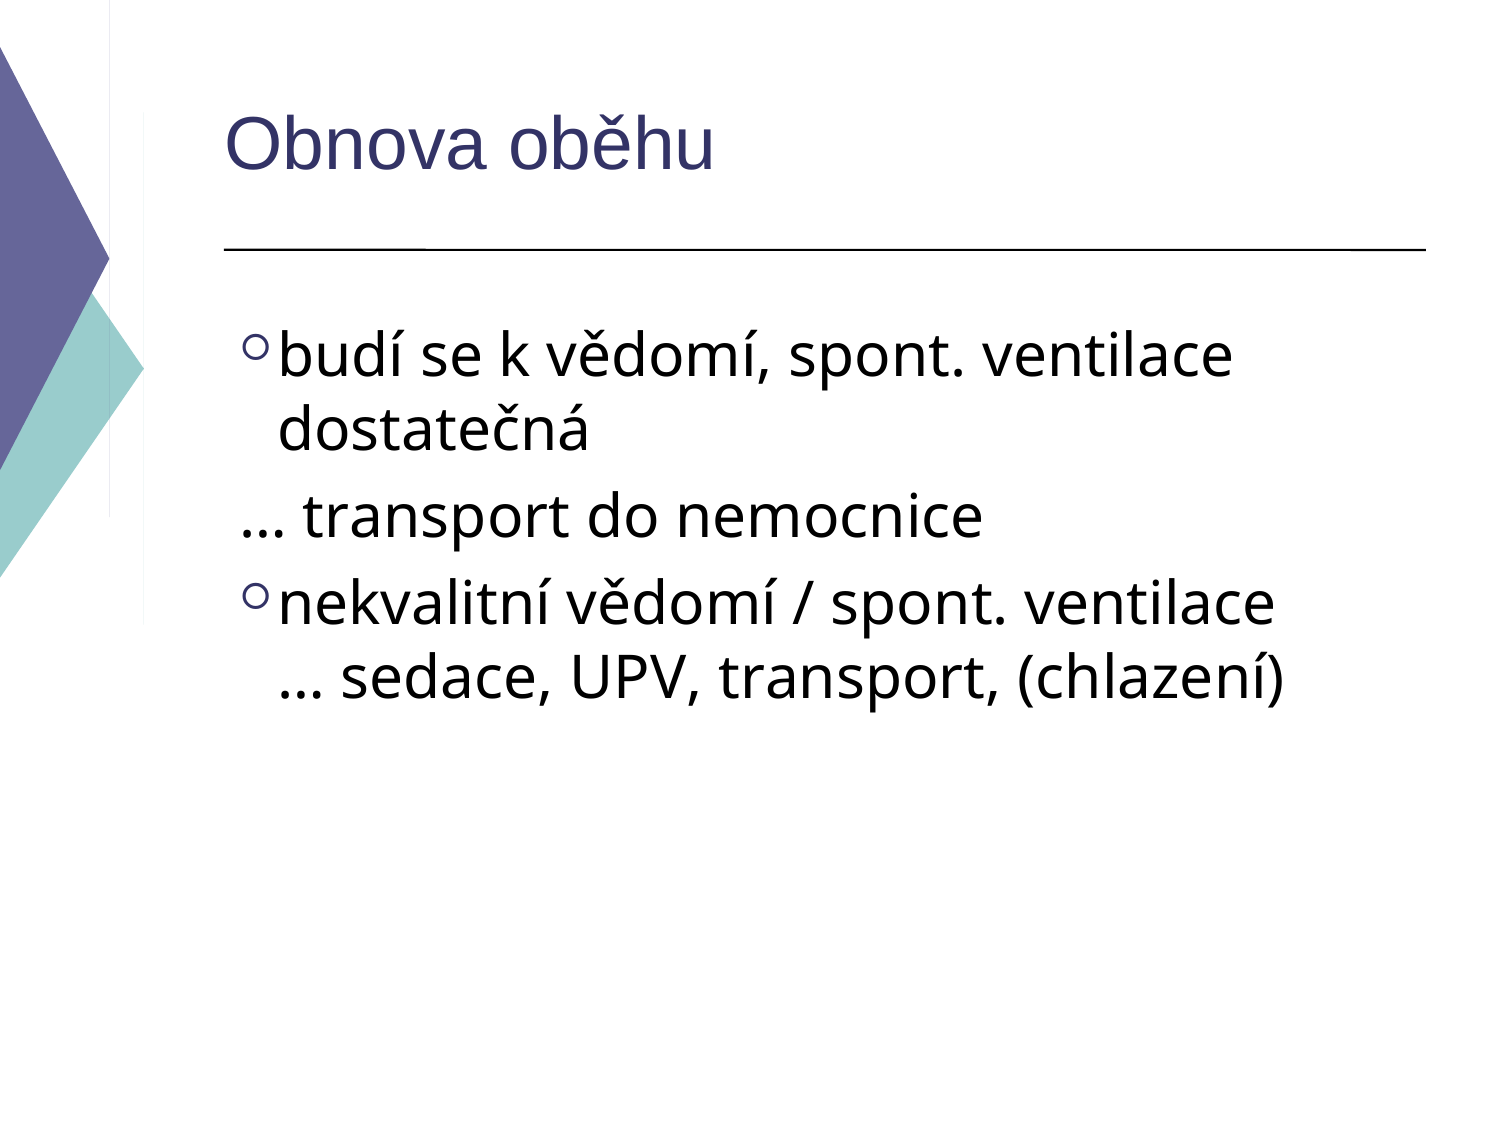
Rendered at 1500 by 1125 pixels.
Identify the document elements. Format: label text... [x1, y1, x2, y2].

list budí se k vědomí, spont. ventilace dostatečná … transport do nemocnice nekvalitní vědomí / spont. ventilace … sedace, UPV, transport, (chlazení) [224, 299, 1424, 975]
title Obnova oběhu [224, 48, 1424, 229]
